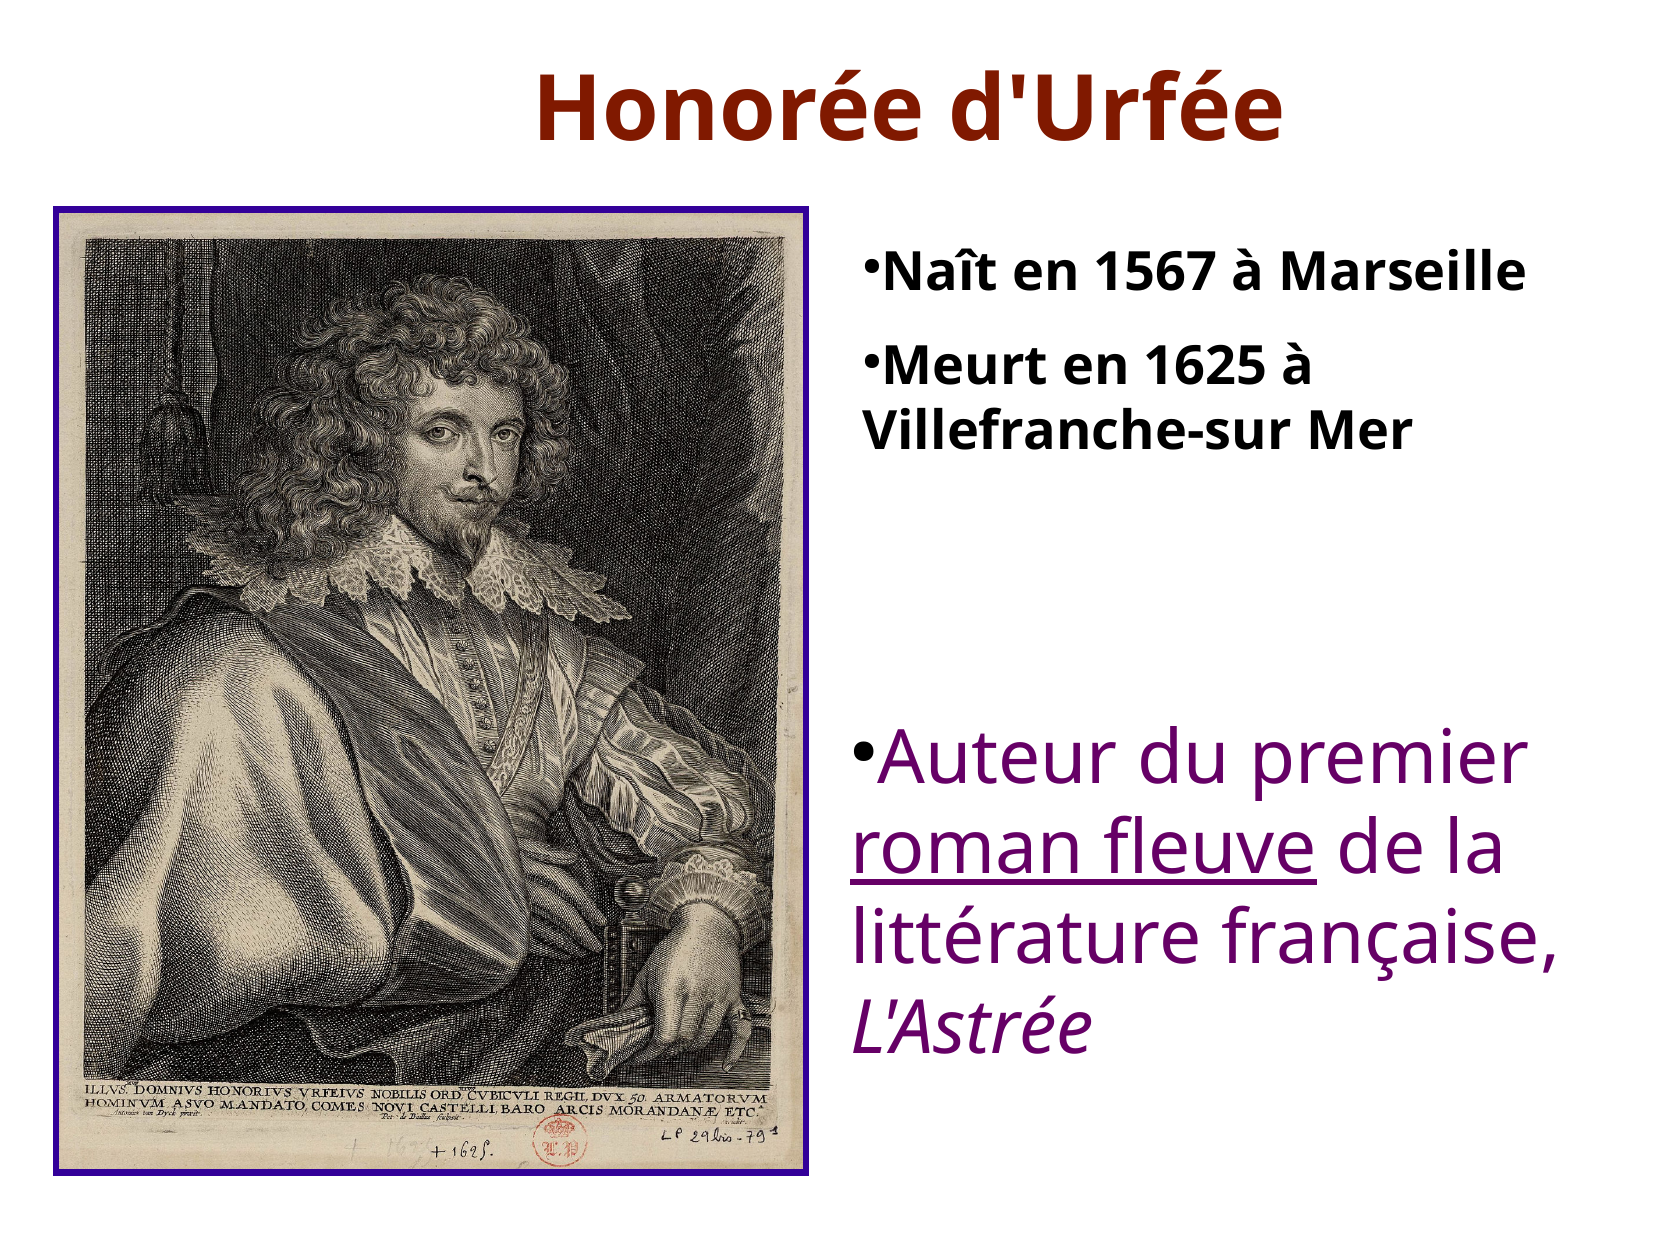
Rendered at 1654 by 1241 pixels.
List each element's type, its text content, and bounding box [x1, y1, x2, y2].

list Naît en 1567 à Marseille Meurt en 1625 à Villefranche-sur Mer [862, 235, 1589, 662]
title Honorée d'Urfée [165, 0, 1654, 208]
picture [59, 212, 804, 1170]
list Auteur du premier roman fleuve de la littérature française, L'Astrée [850, 708, 1577, 1182]
